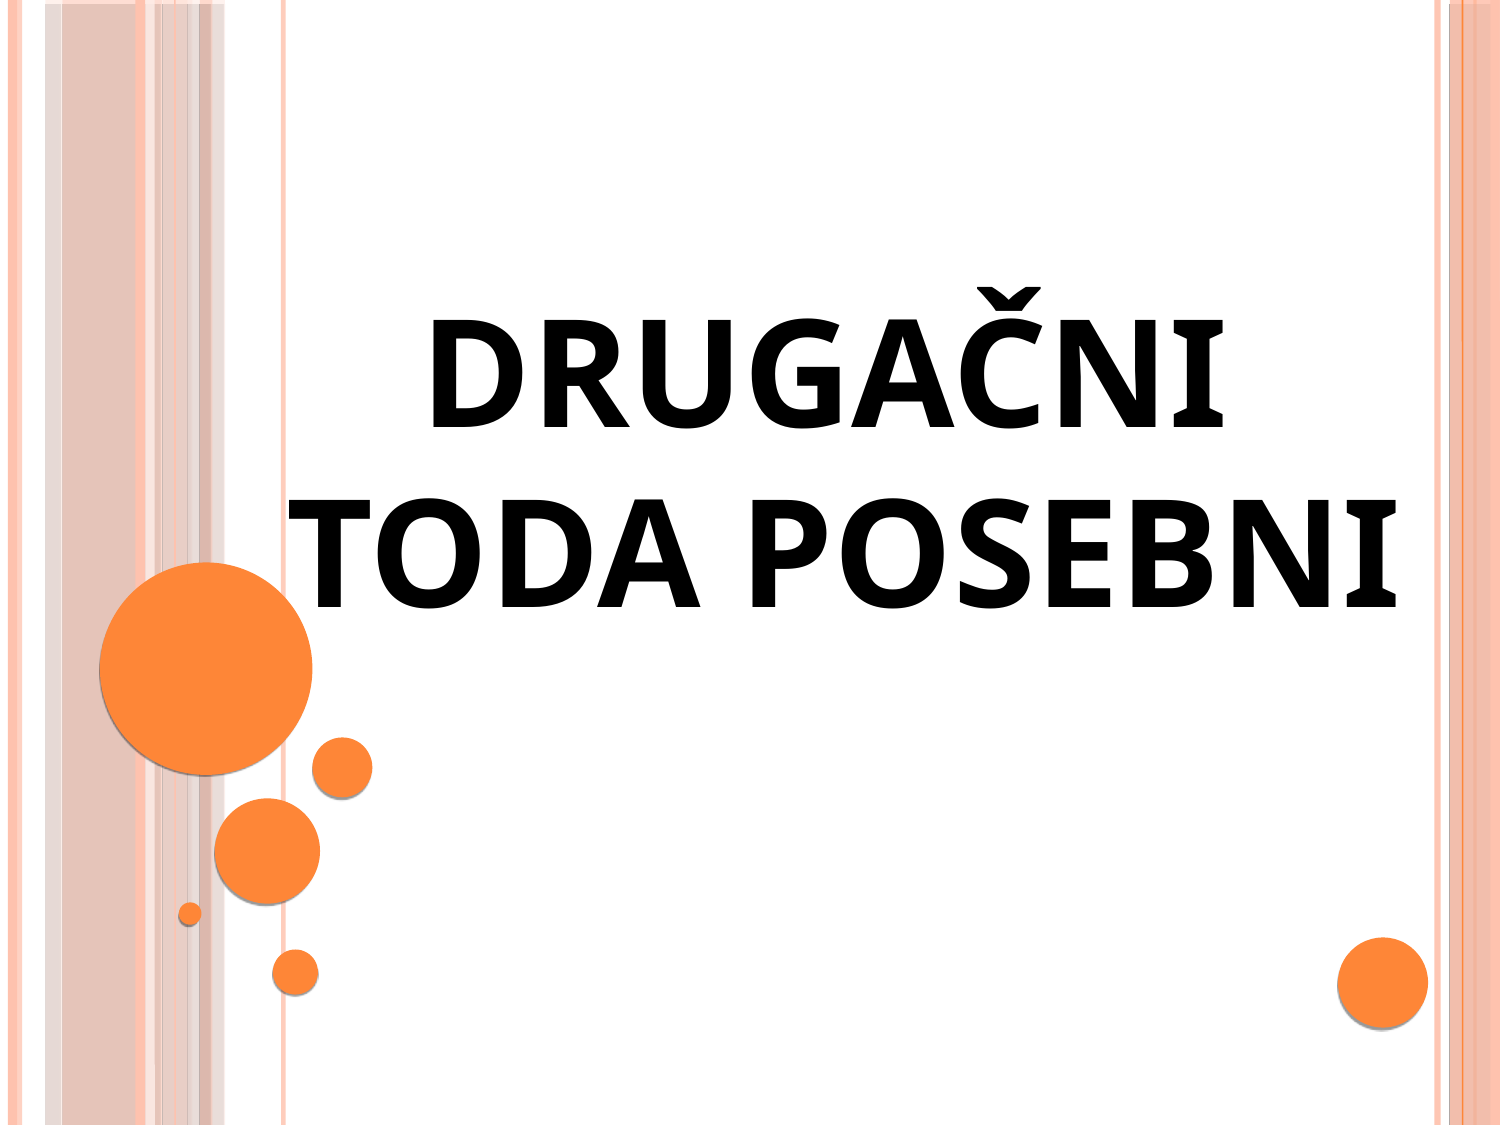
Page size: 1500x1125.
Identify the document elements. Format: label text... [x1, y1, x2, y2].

title DRUGAČNI TODA POSEBNI [246, 234, 1442, 645]
